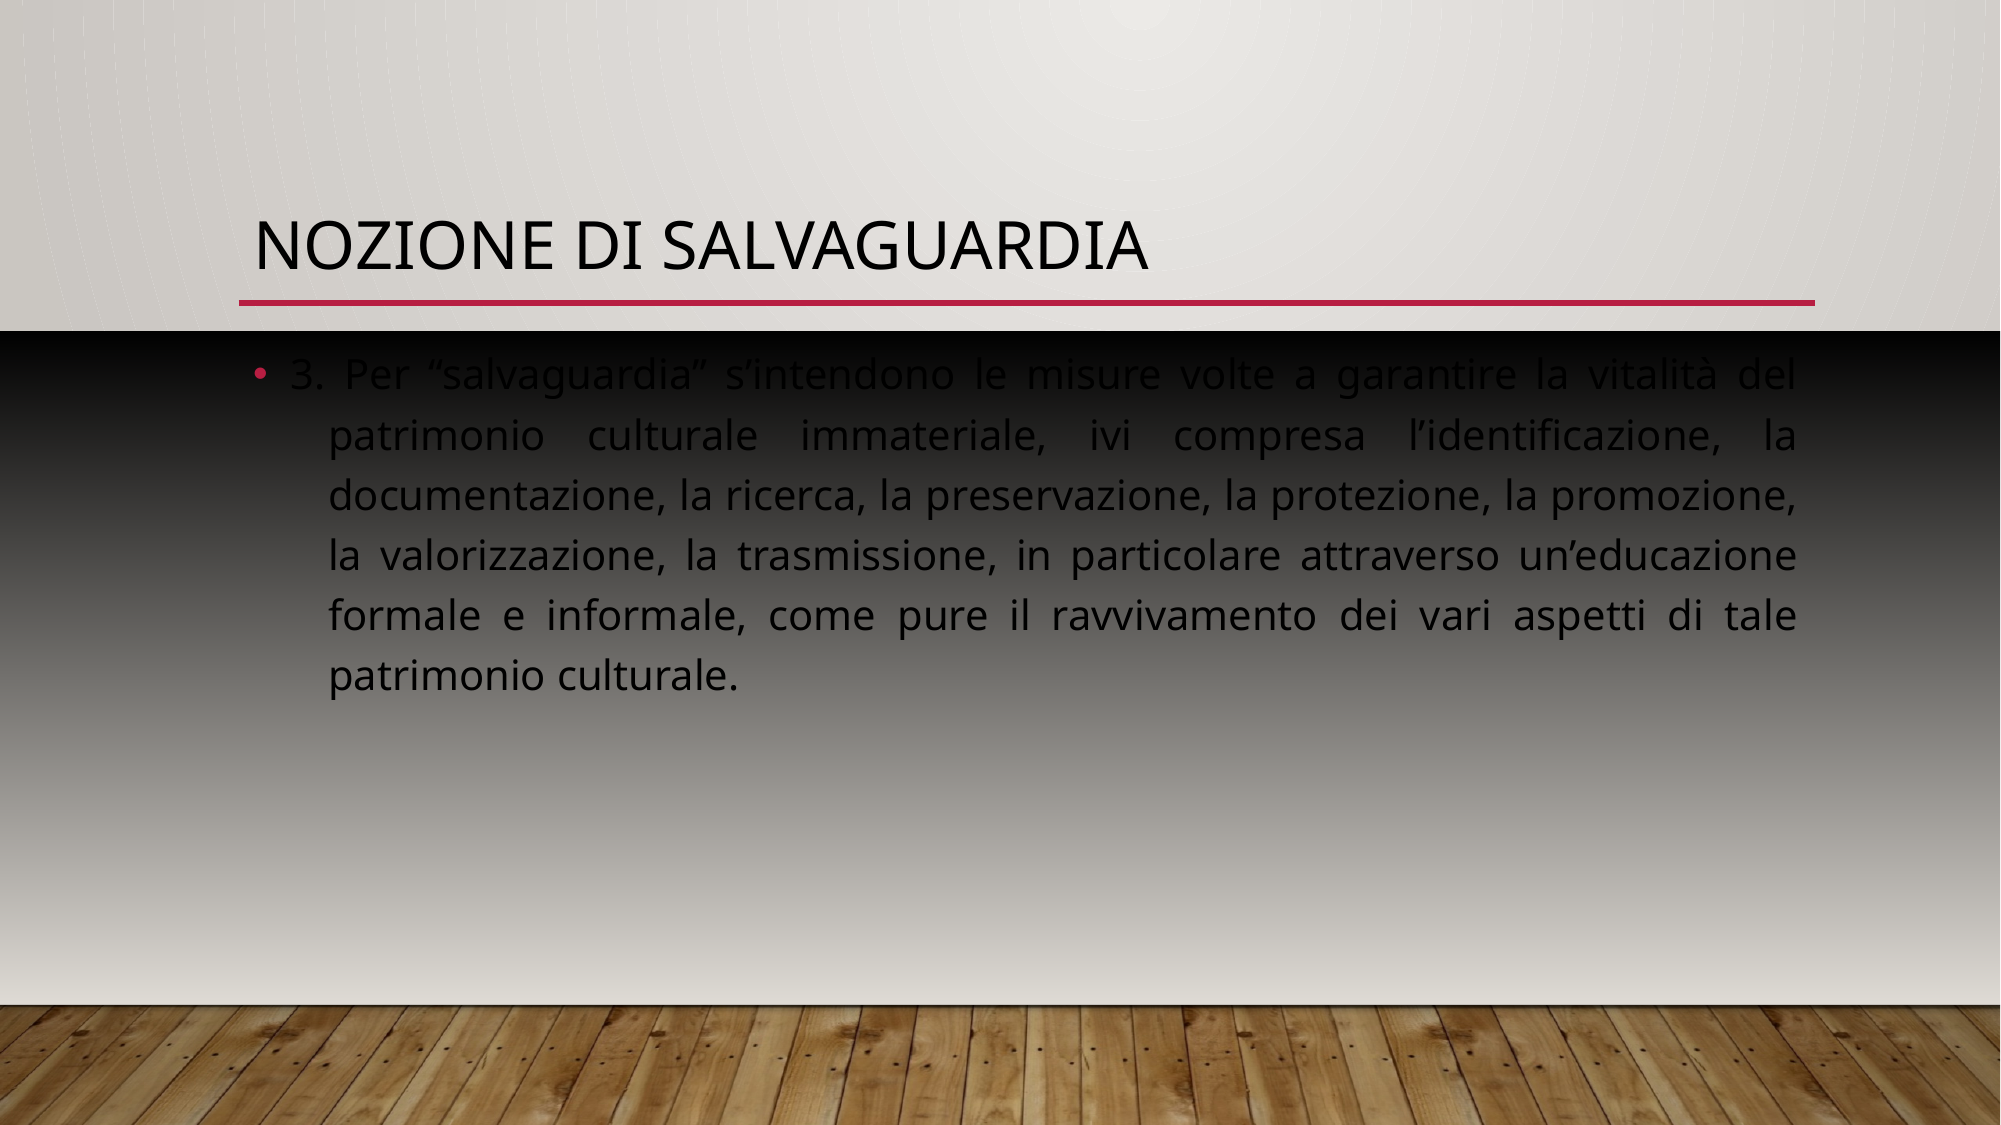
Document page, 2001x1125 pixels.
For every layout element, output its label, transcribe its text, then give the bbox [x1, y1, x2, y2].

title Nozione di salvaguardia [238, 131, 1814, 305]
list 3. Per “salvaguardia” s’intendono le misure volte a garantire la vitalità del patrimonio culturale immateriale, ivi compresa l’identificazione, la documentazione, la ricerca, la preservazione, la protezione, la promozione, la valorizzazione, la trasmissione, in particolare attraverso un’educazione formale e informale, come pure il ravvivamento dei vari aspetti di tale patrimonio culturale. [238, 330, 1814, 897]
